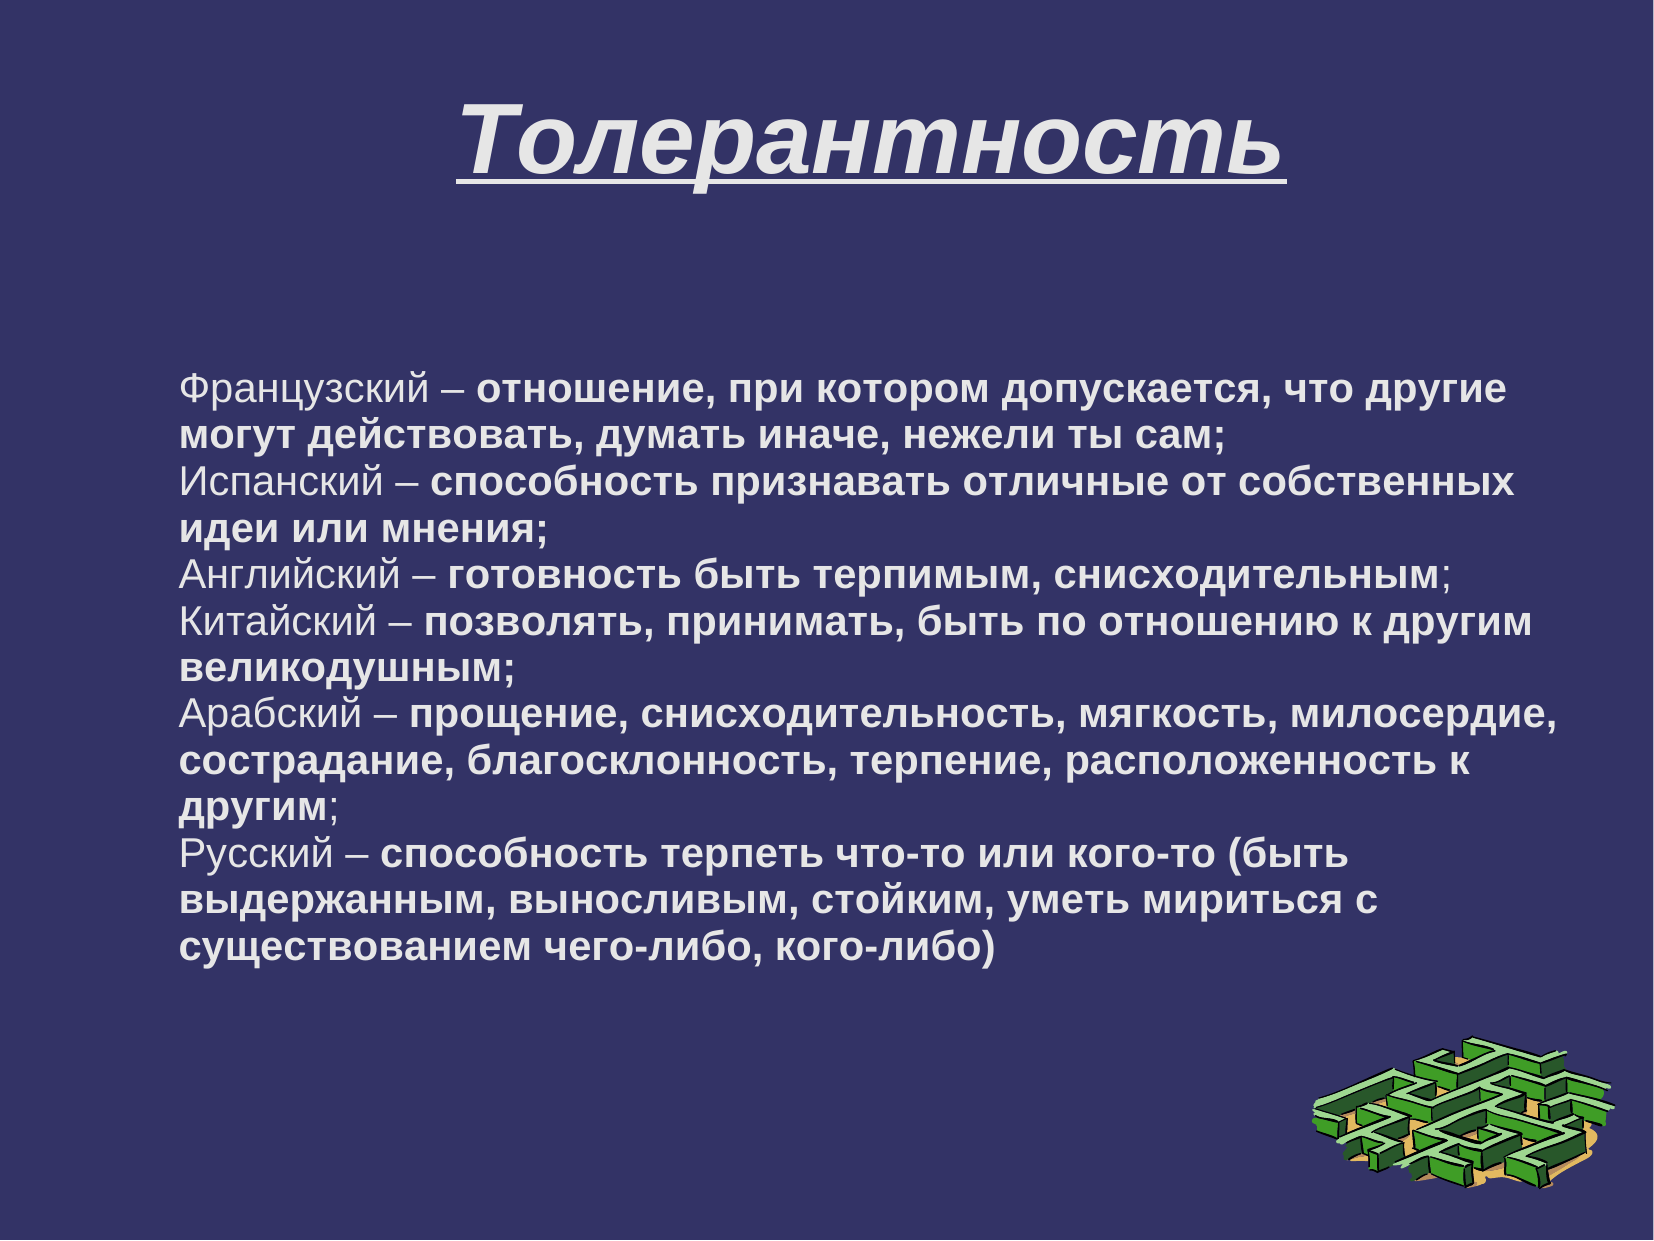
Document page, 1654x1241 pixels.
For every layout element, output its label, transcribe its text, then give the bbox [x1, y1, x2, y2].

list Французский – отношение, при котором допускается, что другие могут действовать, думать иначе, нежели ты сам; Испанский – способность признавать отличные от собственных идеи или мнения; Английский – готовность быть терпимым, снисходительным; Китайский – позволять, принимать, быть по отношению к другим великодушным; Арабский – прощение, снисходительность, мягкость, милосердие, сострадание, благосклонность, терпение, расположенность к другим; Русский – способность терпеть что-то или кого-то (быть выдержанным, выносливым, стойким, уметь мириться с существованием чего-либо, кого-либо) [178, 364, 1570, 1147]
title Толерантность [165, 35, 1578, 243]
